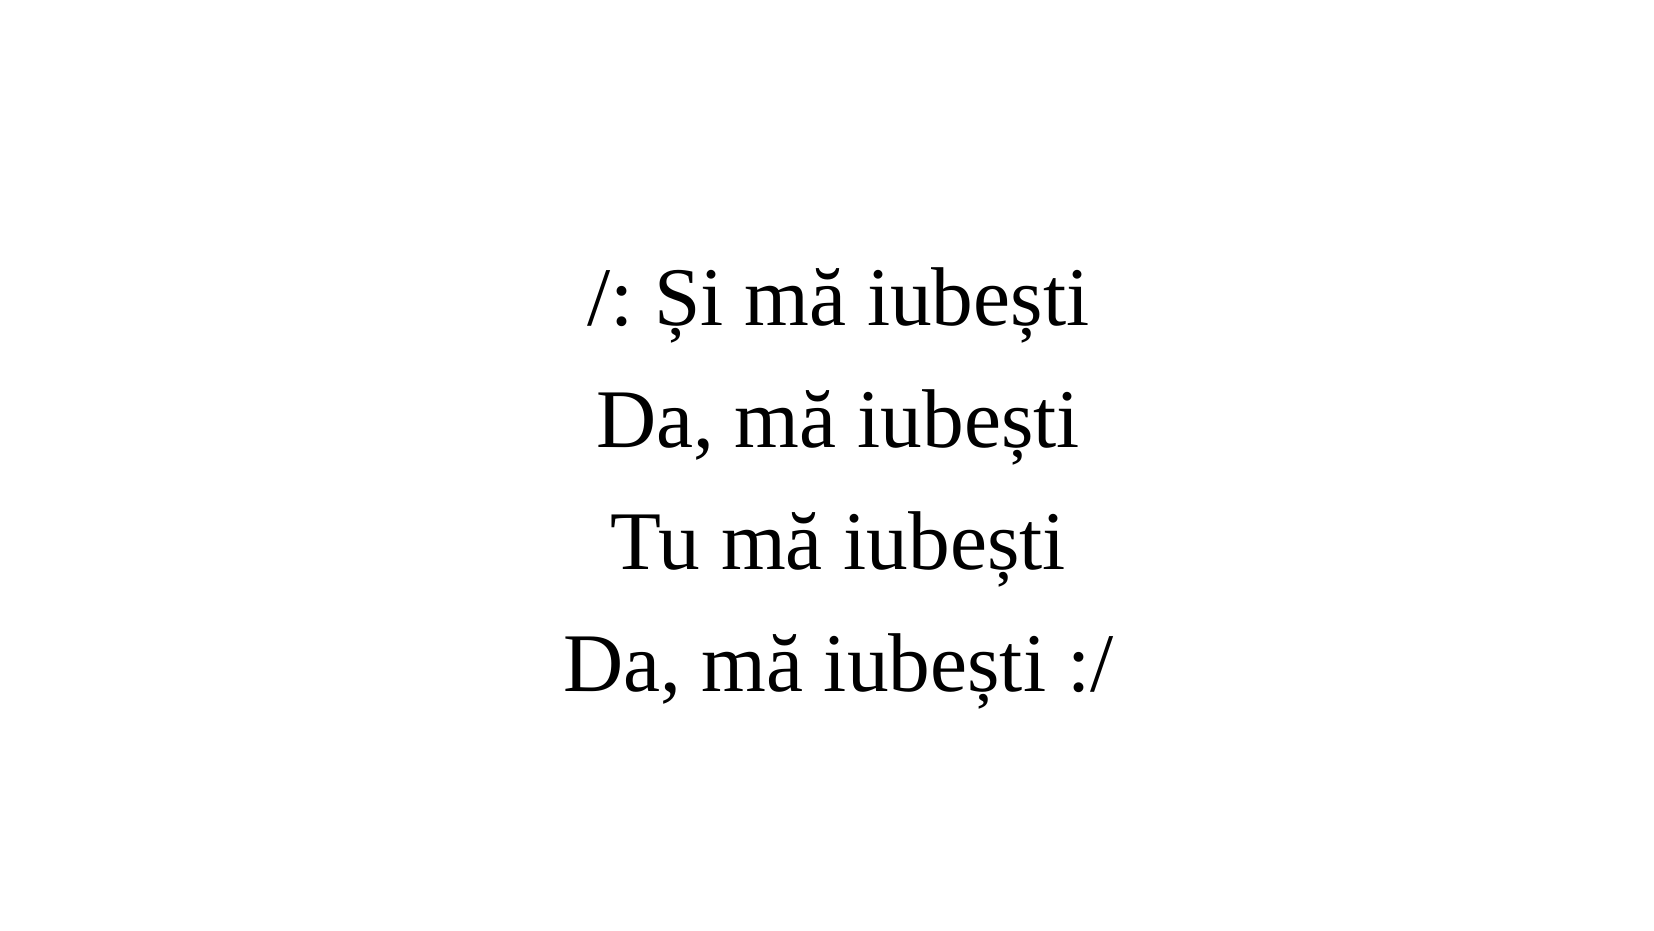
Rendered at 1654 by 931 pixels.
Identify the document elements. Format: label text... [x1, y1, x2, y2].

subtitle /: Și mă iubești Da, mă iubești Tu mă iubești Da, mă iubești :/ [141, 238, 1536, 713]
